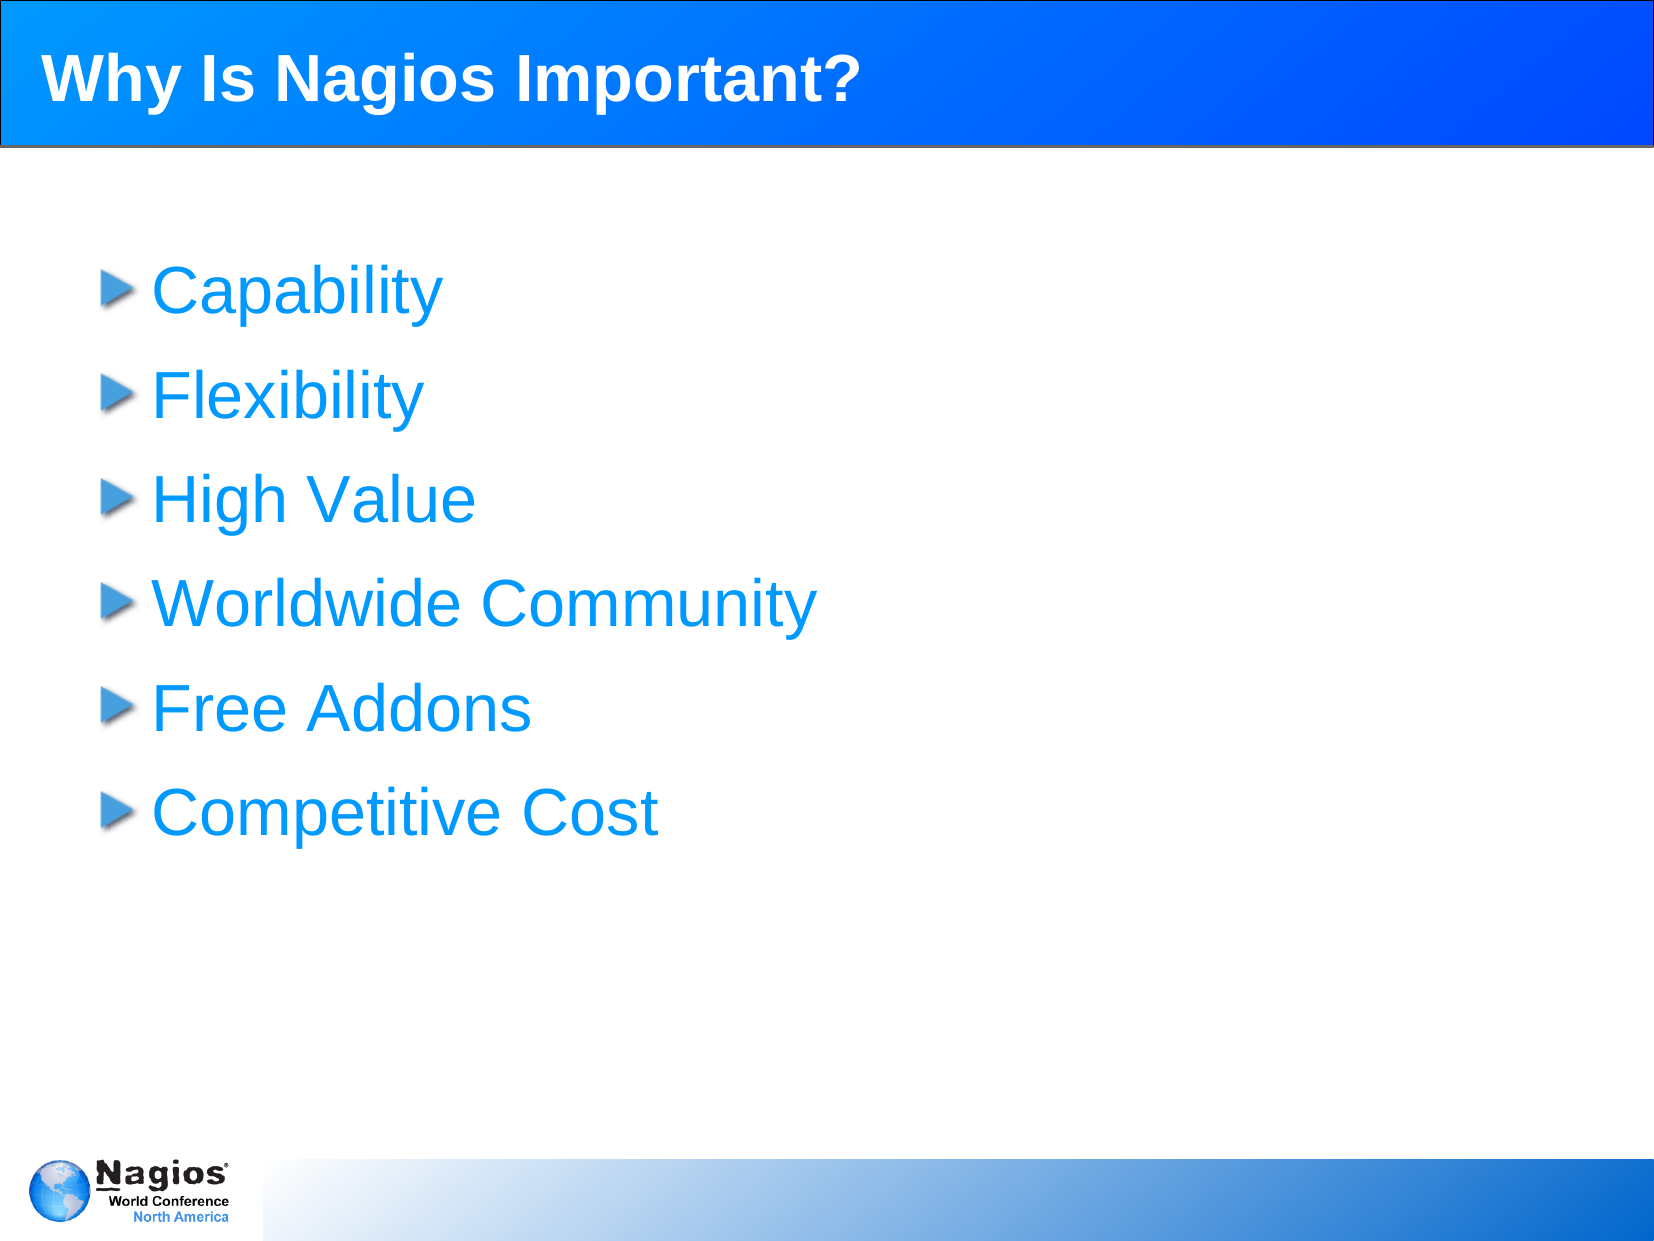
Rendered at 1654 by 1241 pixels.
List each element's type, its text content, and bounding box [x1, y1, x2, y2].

picture [29, 1159, 229, 1235]
list Capability Flexibility High Value Worldwide Community Free Addons Competitive Cost [80, 253, 1569, 1058]
title Why Is Nagios Important? [41, 36, 1248, 120]
